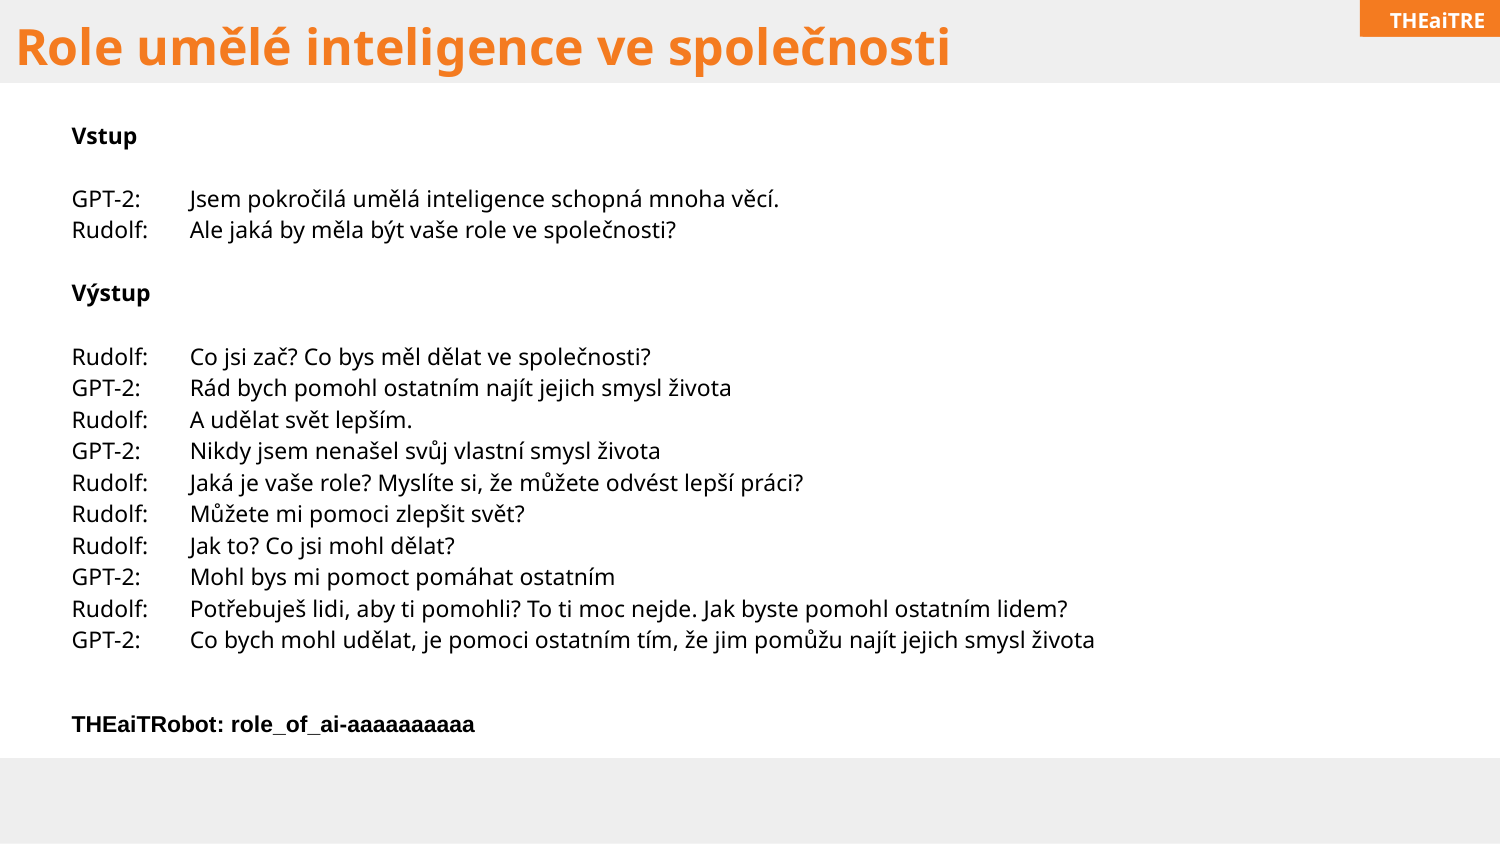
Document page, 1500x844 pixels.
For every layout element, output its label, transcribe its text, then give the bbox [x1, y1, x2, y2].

subtitle THEaiTRE [1362, 0, 1500, 37]
list Vstup GPT-2: Jsem pokročilá umělá inteligence schopná mnoha věcí. Rudolf: Ale jaká by měla být vaše role ve společnosti? Výstup Rudolf: Co jsi zač? Co bys měl dělat ve společnosti? GPT-2: Rád bych pomohl ostatním najít jejich smysl života Rudolf: A udělat svět lepším. GPT-2: Nikdy jsem nenašel svůj vlastní smysl života Rudolf: Jaká je vaše role? Myslíte si, že můžete odvést lepší práci? Rudolf: Můžete mi pomoci zlepšit svět? Rudolf: Jak to? Co jsi mohl dělat? GPT-2: Mohl bys mi pomoct pomáhat ostatním Rudolf: Potřebuješ lidi, aby ti pomohli? To ti moc nejde. Jak byste pomohl ostatním lidem? GPT-2: Co bych mohl udělat, je pomoci ostatním tím, že jim pomůžu najít jejich smysl života [56, 102, 1234, 745]
title Role umělé inteligence ve společnosti [0, 0, 1500, 83]
text_box THEaiTRobot: role_of_ai-aaaaaaaaaa [56, 690, 645, 755]
